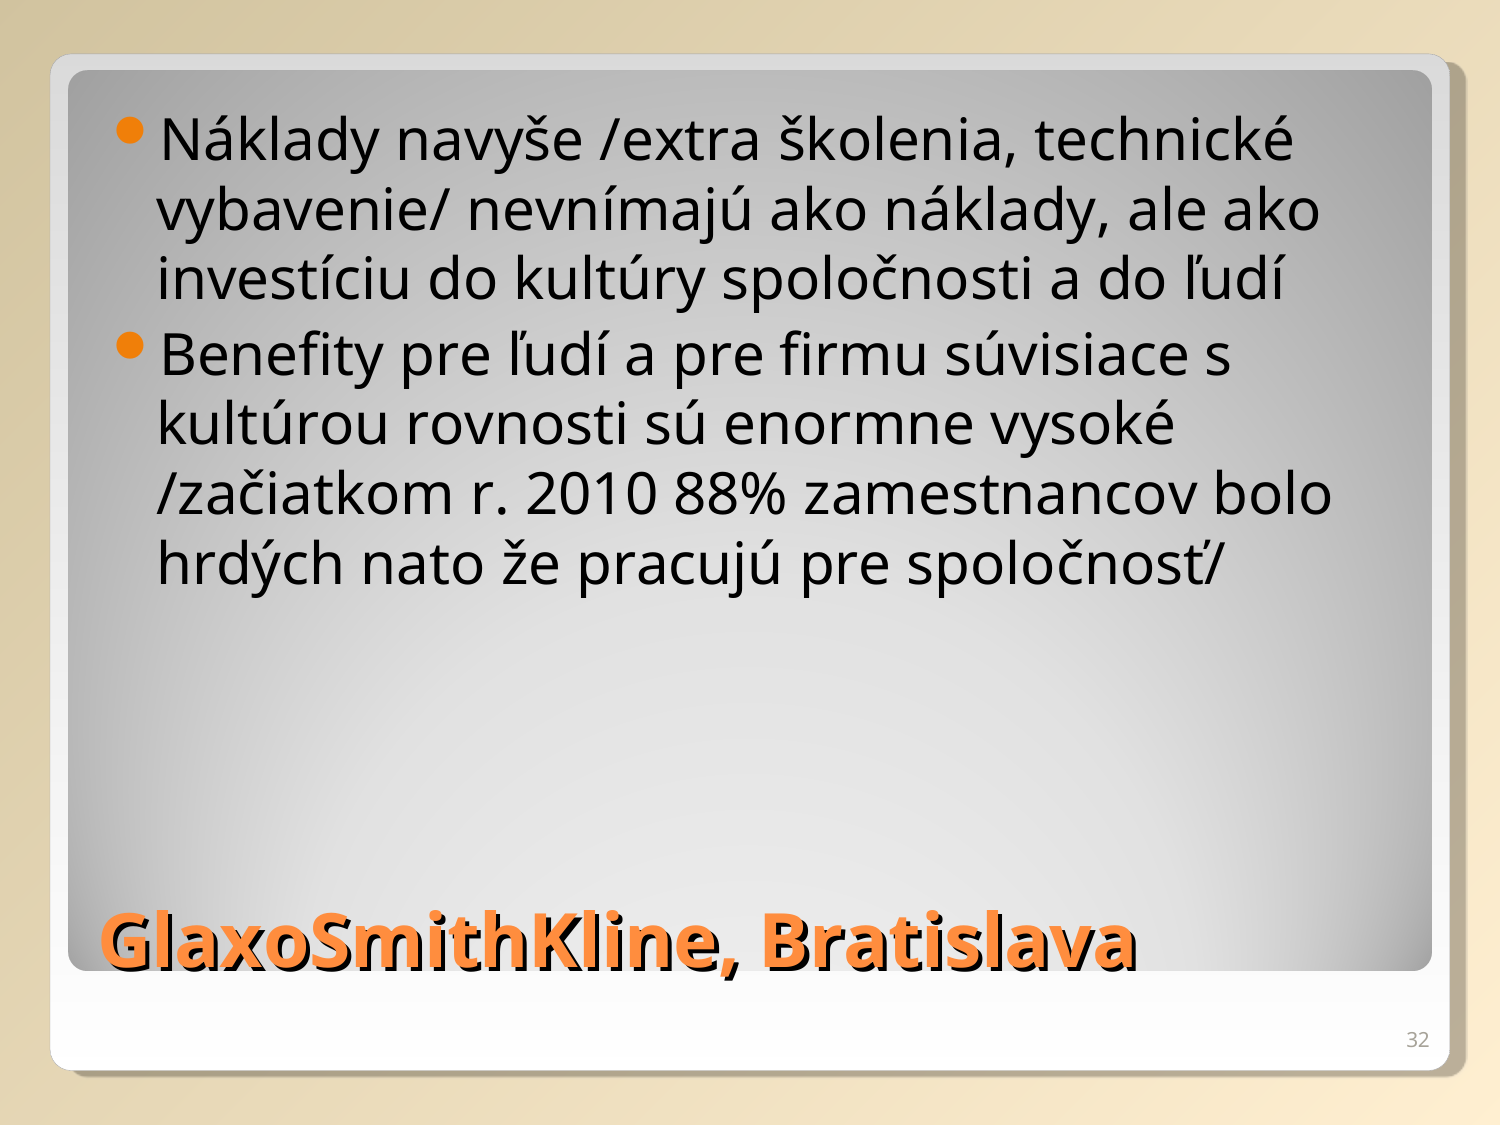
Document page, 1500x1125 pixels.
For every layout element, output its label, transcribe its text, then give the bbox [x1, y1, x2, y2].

picture [67, 69, 1433, 972]
title GlaxoSmithKline, Bratislava [82, 817, 1426, 991]
text_box <number> [1369, 1002, 1445, 1063]
list Náklady navyše /extra školenia, technické vybavenie/ nevnímajú ako náklady, ale ako investíciu do kultúry spoločnosti a do ľudí Benefity pre ľudí a pre firmu súvisiace s kultúrou rovnosti sú enormne vysoké /začiatkom r. 2010 88% zamestnancov bolo hrdých nato že pracujú pre spoločnosť/ [82, 86, 1426, 774]
